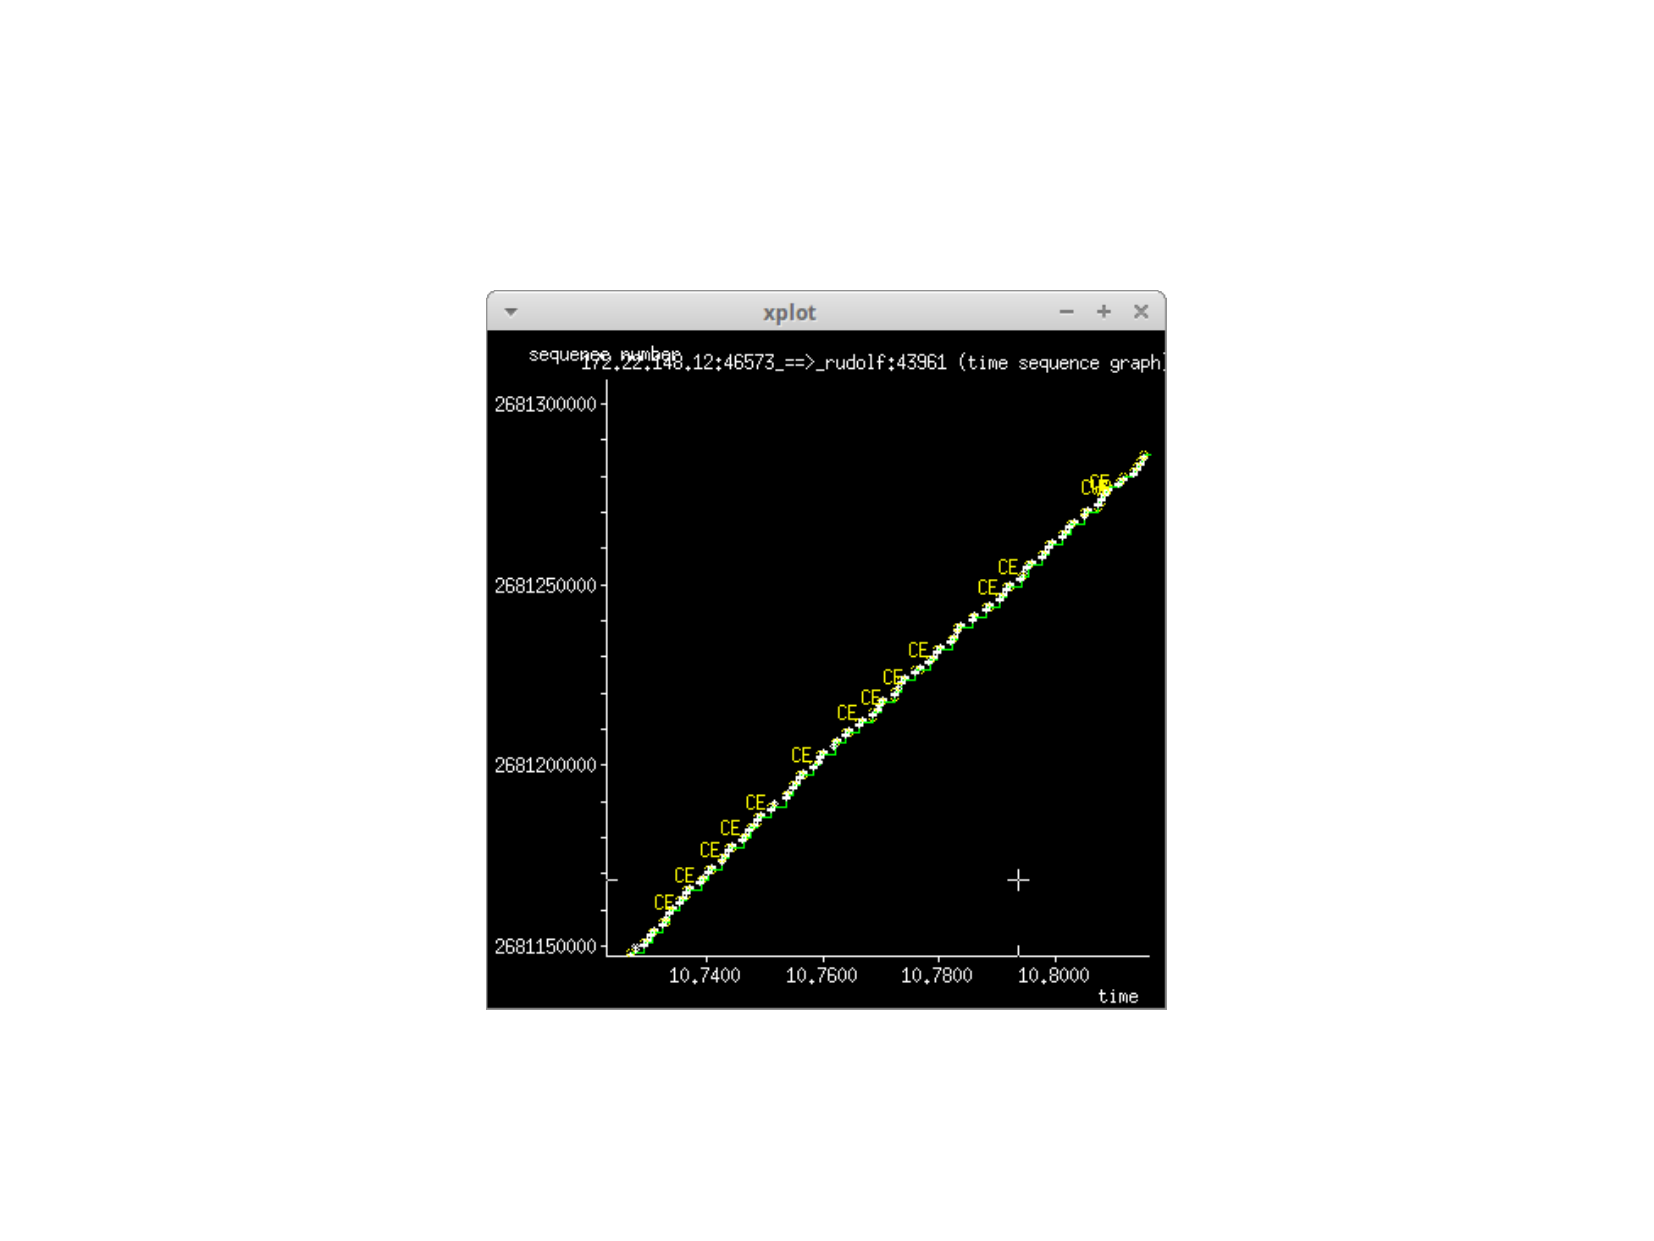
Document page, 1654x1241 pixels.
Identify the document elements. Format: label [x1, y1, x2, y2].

picture [486, 290, 1167, 1010]
